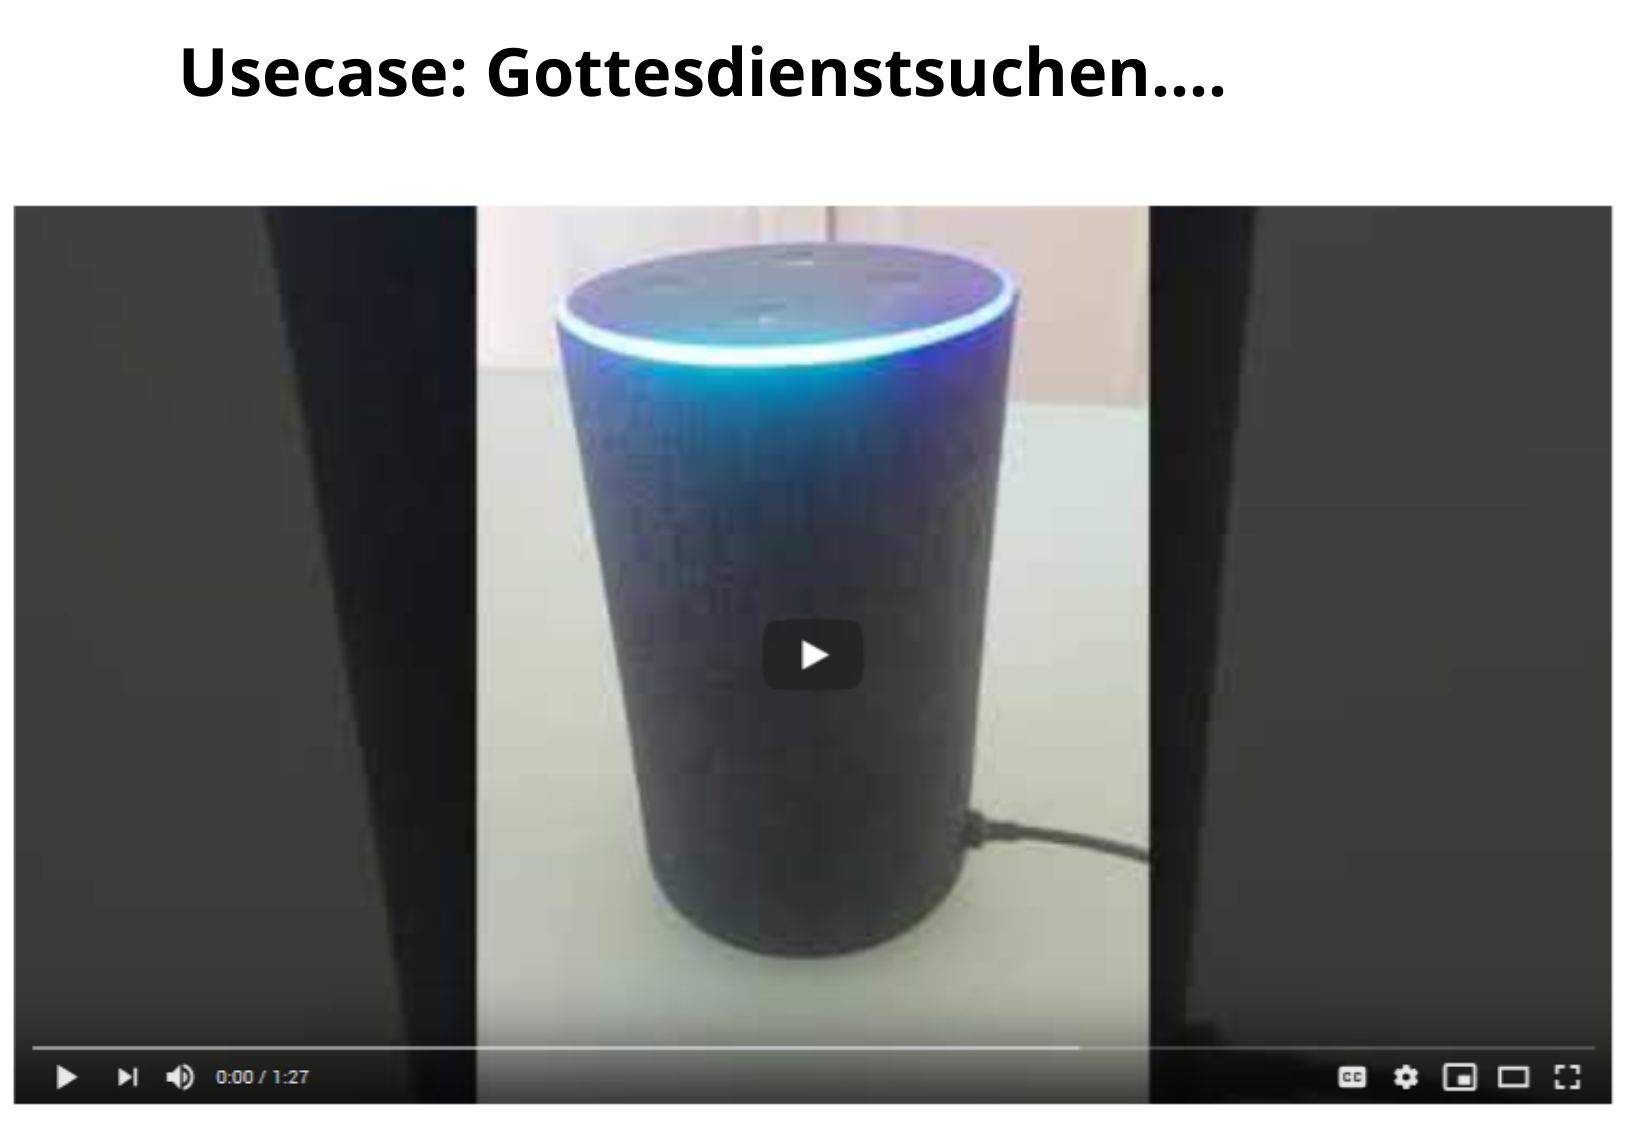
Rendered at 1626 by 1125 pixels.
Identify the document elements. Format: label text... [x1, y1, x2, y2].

text_box Usecase: Gottesdienstsuchen…. [164, 22, 1244, 118]
picture [1, 197, 1626, 1125]
